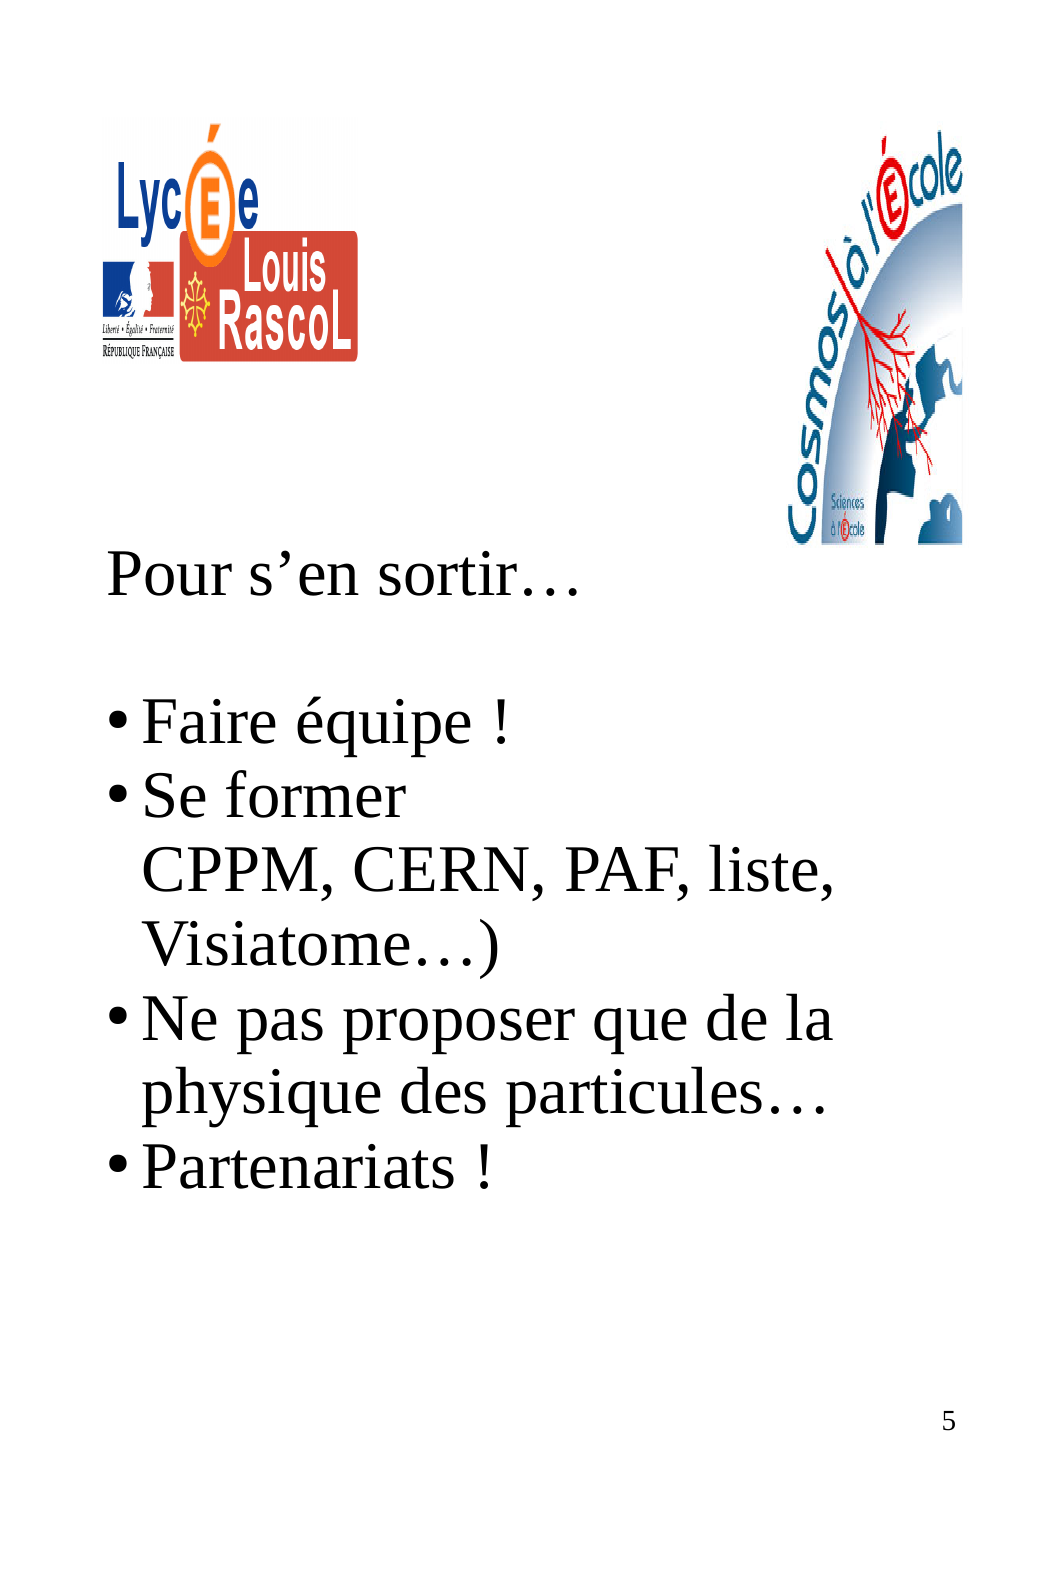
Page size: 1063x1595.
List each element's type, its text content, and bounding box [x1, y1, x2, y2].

picture [102, 117, 359, 364]
subtitle Pour s’en sortir… Faire équipe ! Se former CPPM, CERN, PAF, liste, Visiatome…) Ne pas proposer que de la physique des particules… Partenariats ! [106, 264, 957, 1401]
picture [779, 107, 976, 569]
